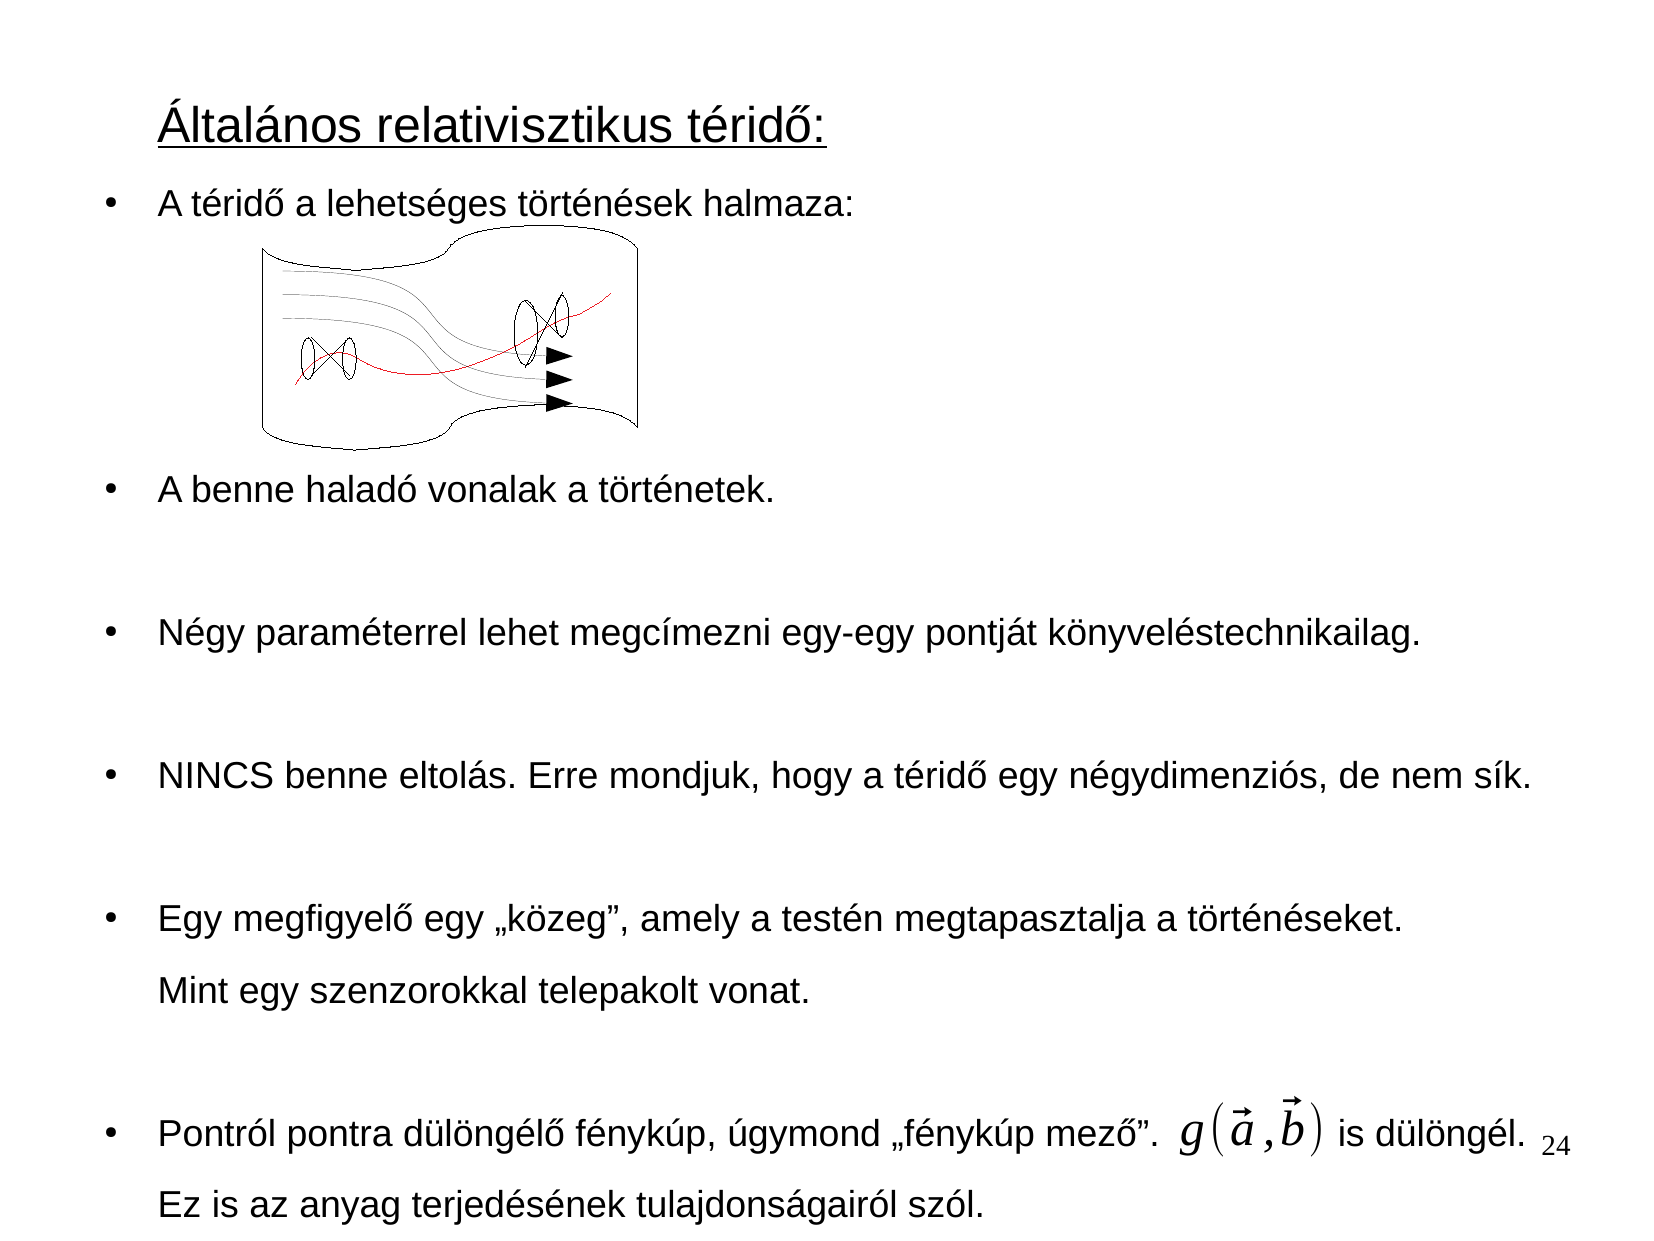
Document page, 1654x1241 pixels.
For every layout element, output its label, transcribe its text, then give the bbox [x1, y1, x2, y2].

list Általános relativisztikus téridő: A téridő a lehetséges történések halmaza: A benne haladó vonalak a történetek. Négy paraméterrel lehet megcímezni egy-egy pontját könyveléstechnikailag. NINCS benne eltolás. Erre mondjuk, hogy a téridő egy négydimenziós, de nem sík. Egy megfigyelő egy „közeg”, amely a testén megtapasztalja a történéseket. Mint egy szenzorokkal telepakolt vonat. Pontról pontra dülöngélő fénykúp, úgymond „fénykúp mező”. is dülöngél. Ez is az anyag terjedésének tulajdonságairól szól. [86, 97, 1576, 1227]
chart [1172, 1093, 1332, 1161]
